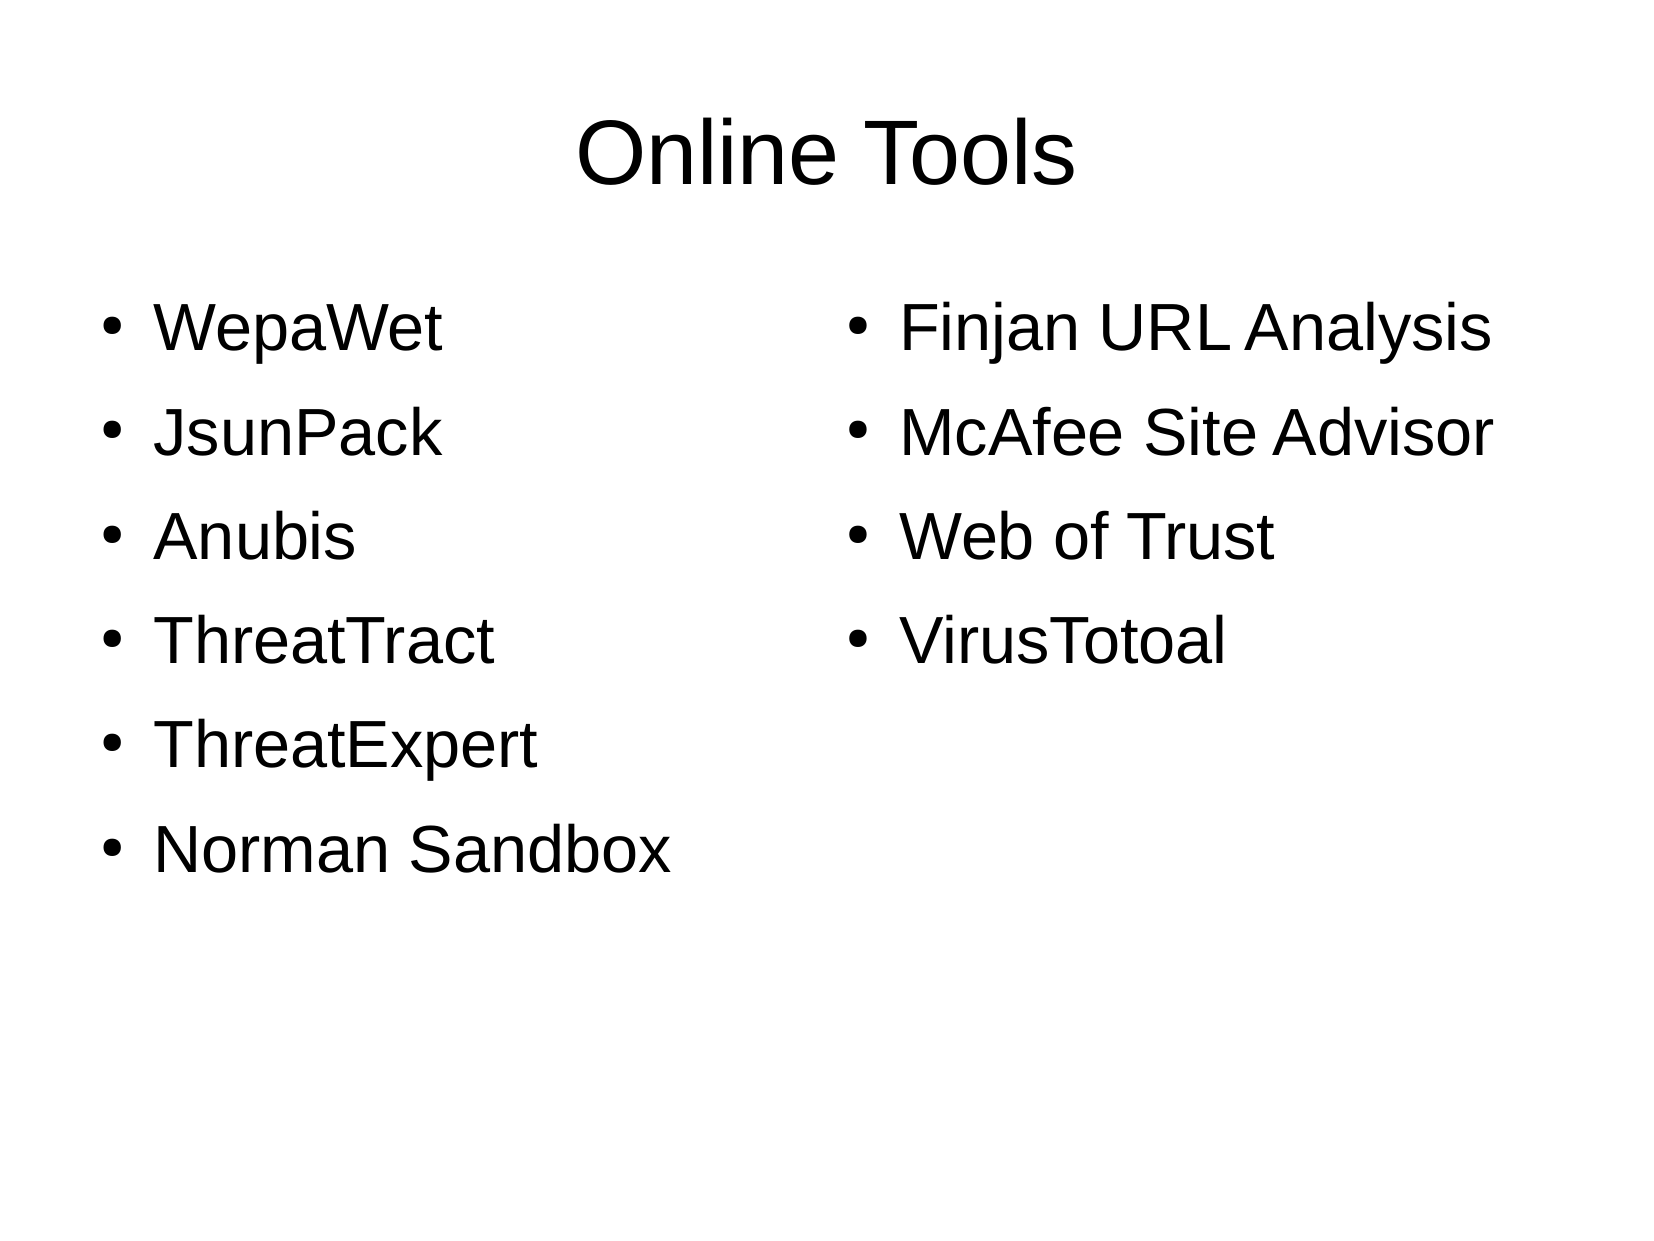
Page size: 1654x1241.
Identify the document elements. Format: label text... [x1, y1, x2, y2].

list WepaWet JsunPack Anubis ThreatTract ThreatExpert Norman Sandbox [82, 290, 793, 1010]
title Online Tools [82, 49, 1571, 257]
list Finjan URL Analysis McAfee Site Advisor Web of Trust VirusTotoal [828, 290, 1539, 1010]
